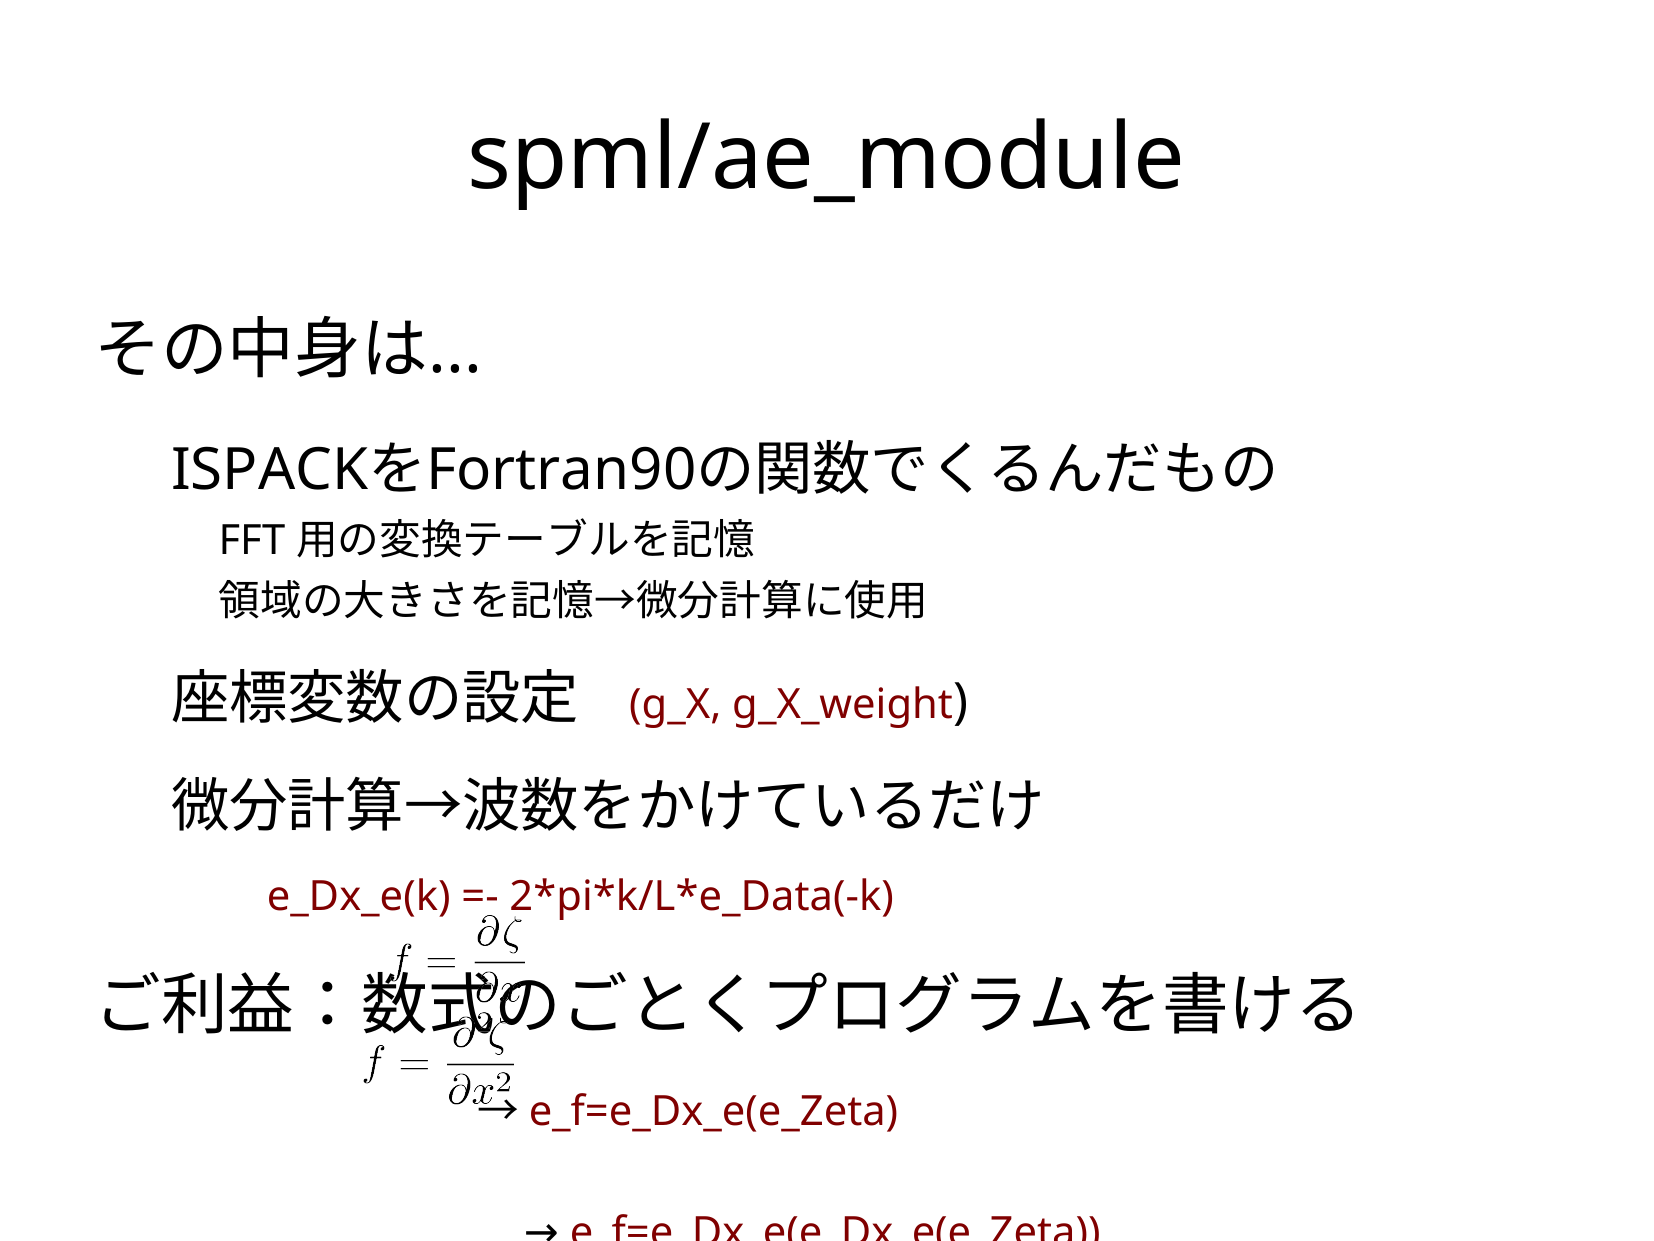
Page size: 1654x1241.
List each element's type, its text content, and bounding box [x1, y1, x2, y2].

picture [381, 912, 532, 1004]
title spml/ae_module [82, 56, 1571, 250]
list その中身は... ISPACKをFortran90の関数でくるんだもの FFT 用の変換テーブルを記憶 領域の大きさを記憶→微分計算に使用 座標変数の設定 (g_X, g_X_weight) 微分計算→波数をかけているだけ e_Dx_e(k) =- 2*pi*k/L*e_Data(-k) ご利益：数式のごとくプログラムを書ける → e_f=e_Dx_e(e_Zeta) → e_f=e_Dx_e(e_Dx_e(e_Zeta)) [76, 295, 1565, 1099]
picture [354, 1009, 517, 1106]
